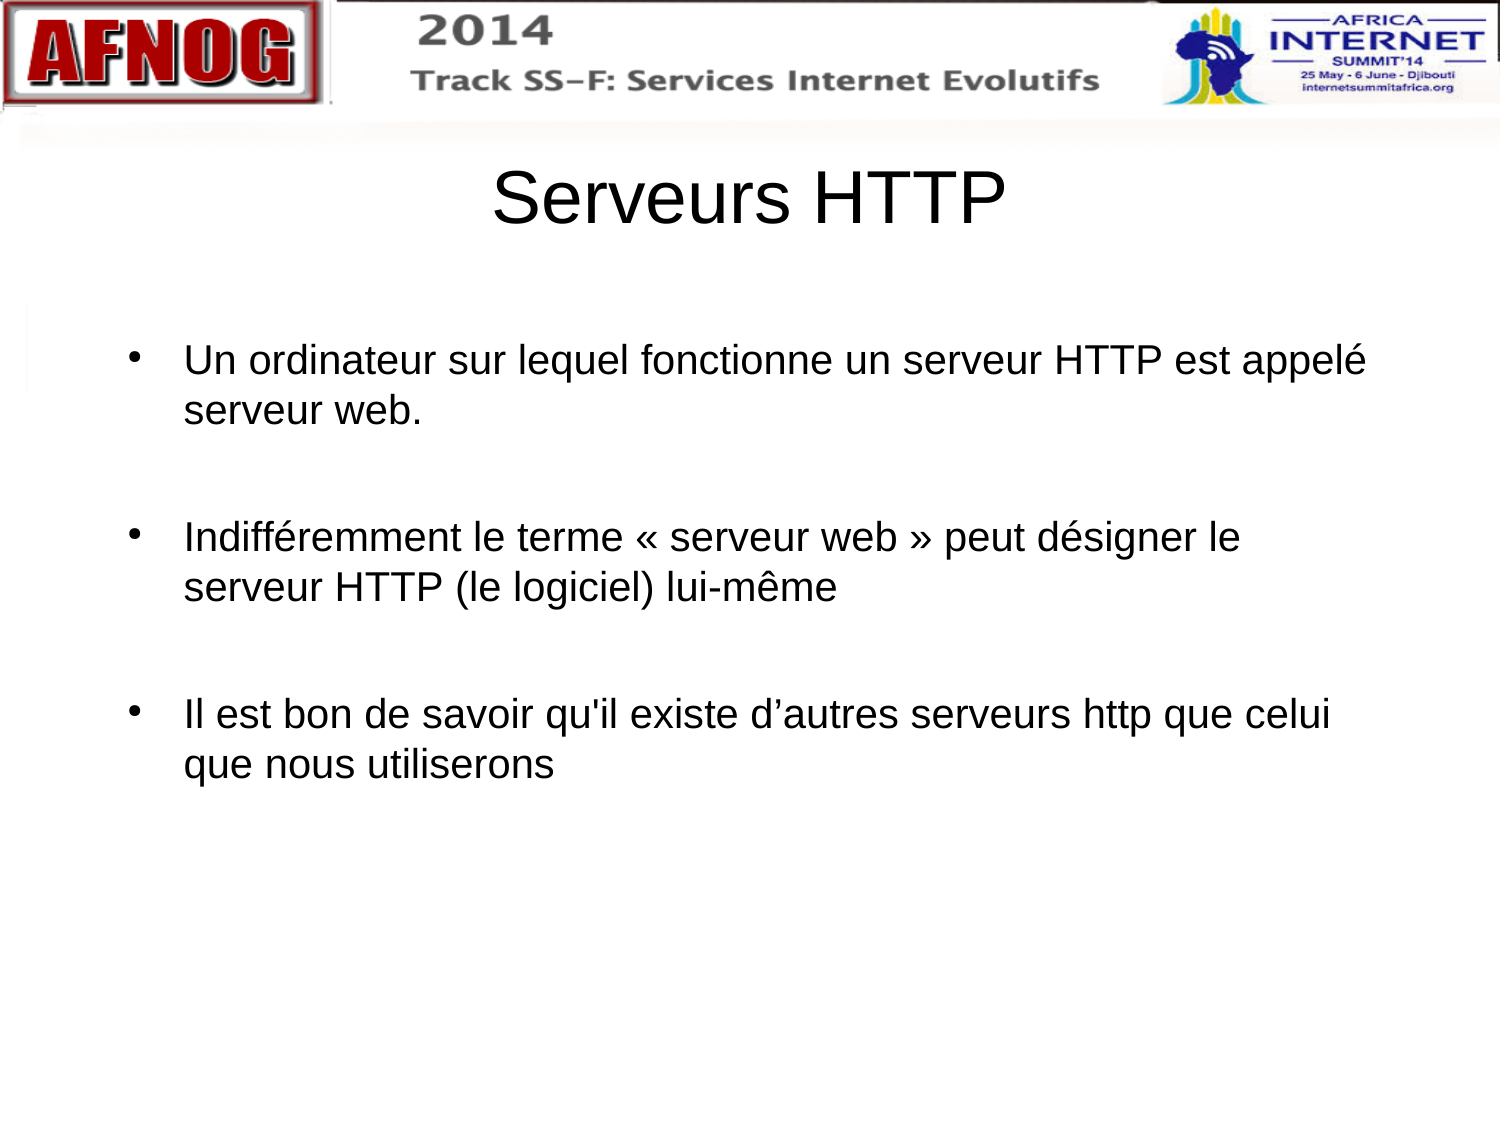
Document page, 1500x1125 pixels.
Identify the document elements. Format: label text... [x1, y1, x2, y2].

title Serveurs HTTP [112, 99, 1388, 288]
list Un ordinateur sur lequel fonctionne un serveur HTTP est appelé serveur web. Indifféremment le terme « serveur web » peut désigner le serveur HTTP (le logiciel) lui-même Il est bon de savoir qu'il existe d’autres serveurs http que celui que nous utiliserons [112, 324, 1388, 1000]
picture [0, 0, 1500, 1125]
